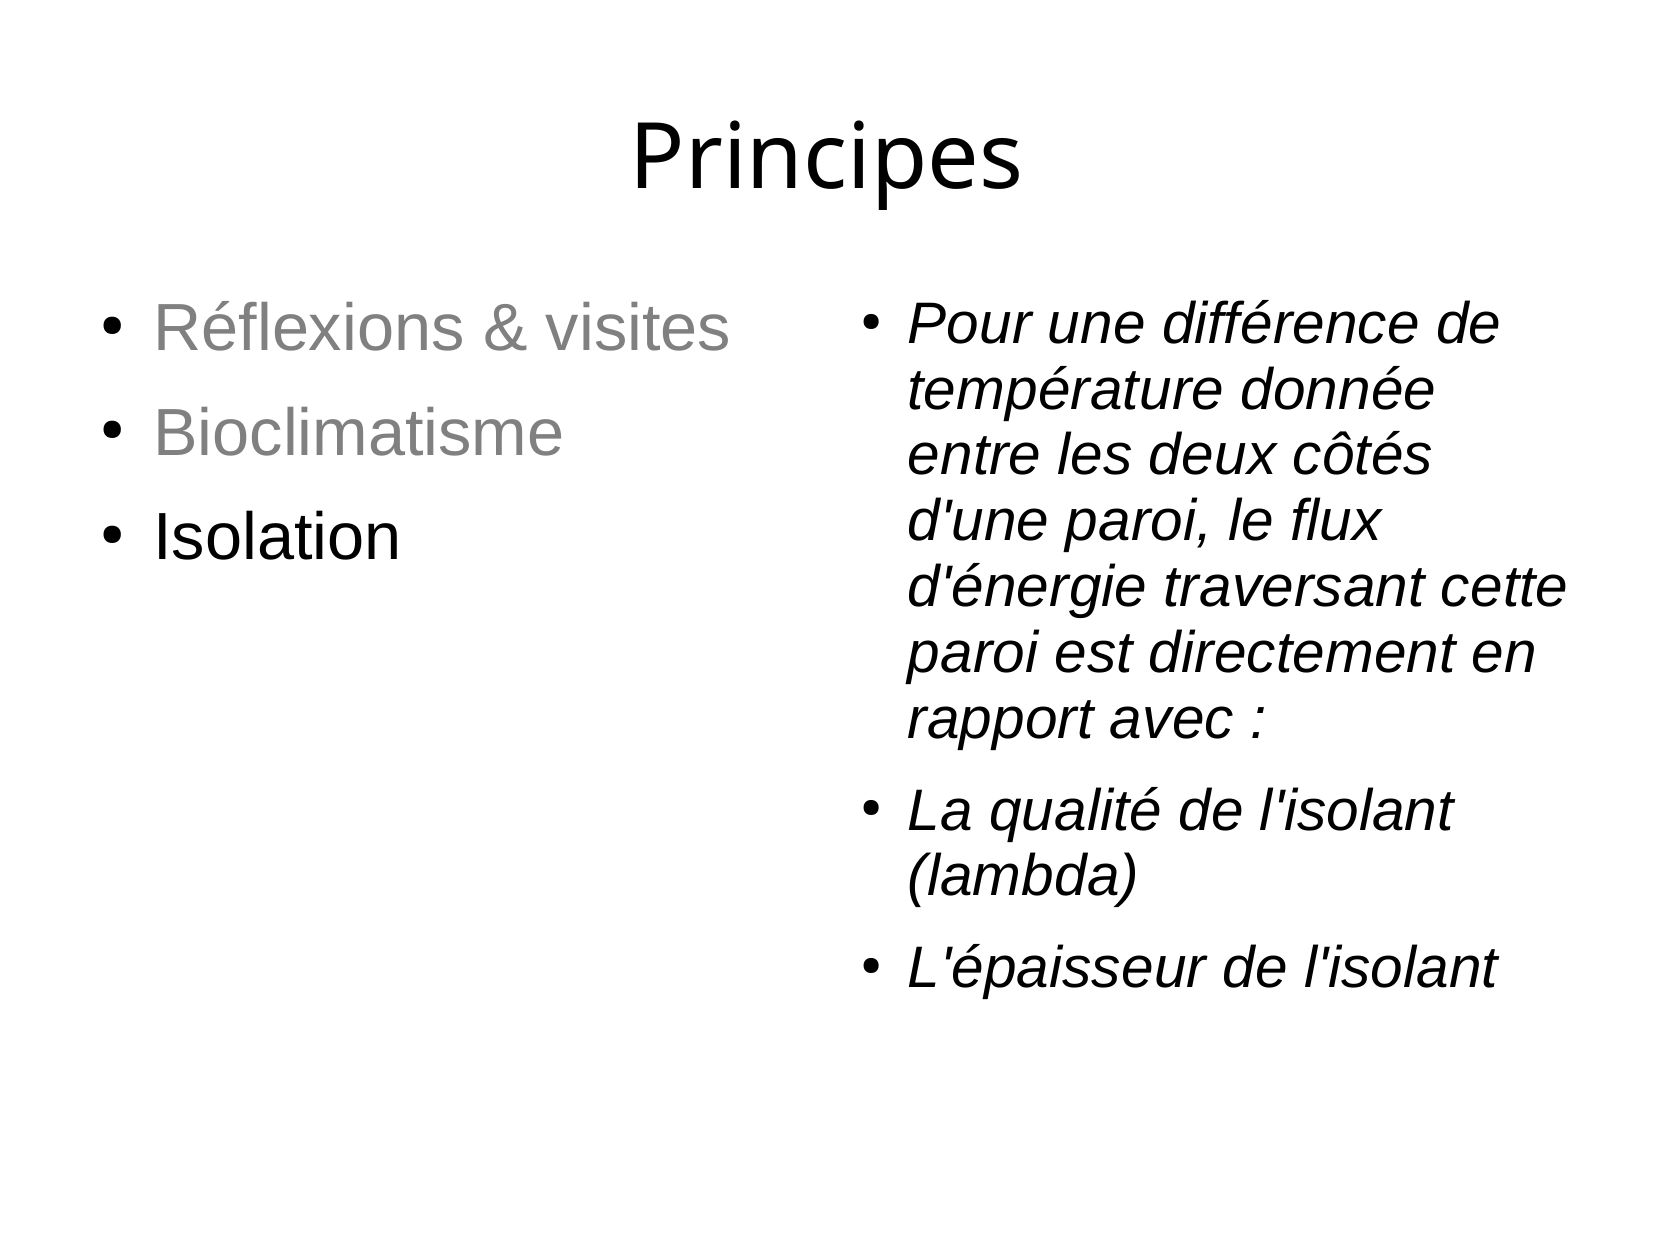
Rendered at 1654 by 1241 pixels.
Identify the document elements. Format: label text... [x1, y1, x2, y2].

title Principes [82, 49, 1571, 257]
list Pour une différence de température donnée entre les deux côtés d'une paroi, le flux d'énergie traversant cette paroi est directement en rapport avec : La qualité de l'isolant (lambda) L'épaisseur de l'isolant [845, 290, 1572, 1010]
list Réflexions & visites Bioclimatisme Isolation [82, 290, 809, 1010]
